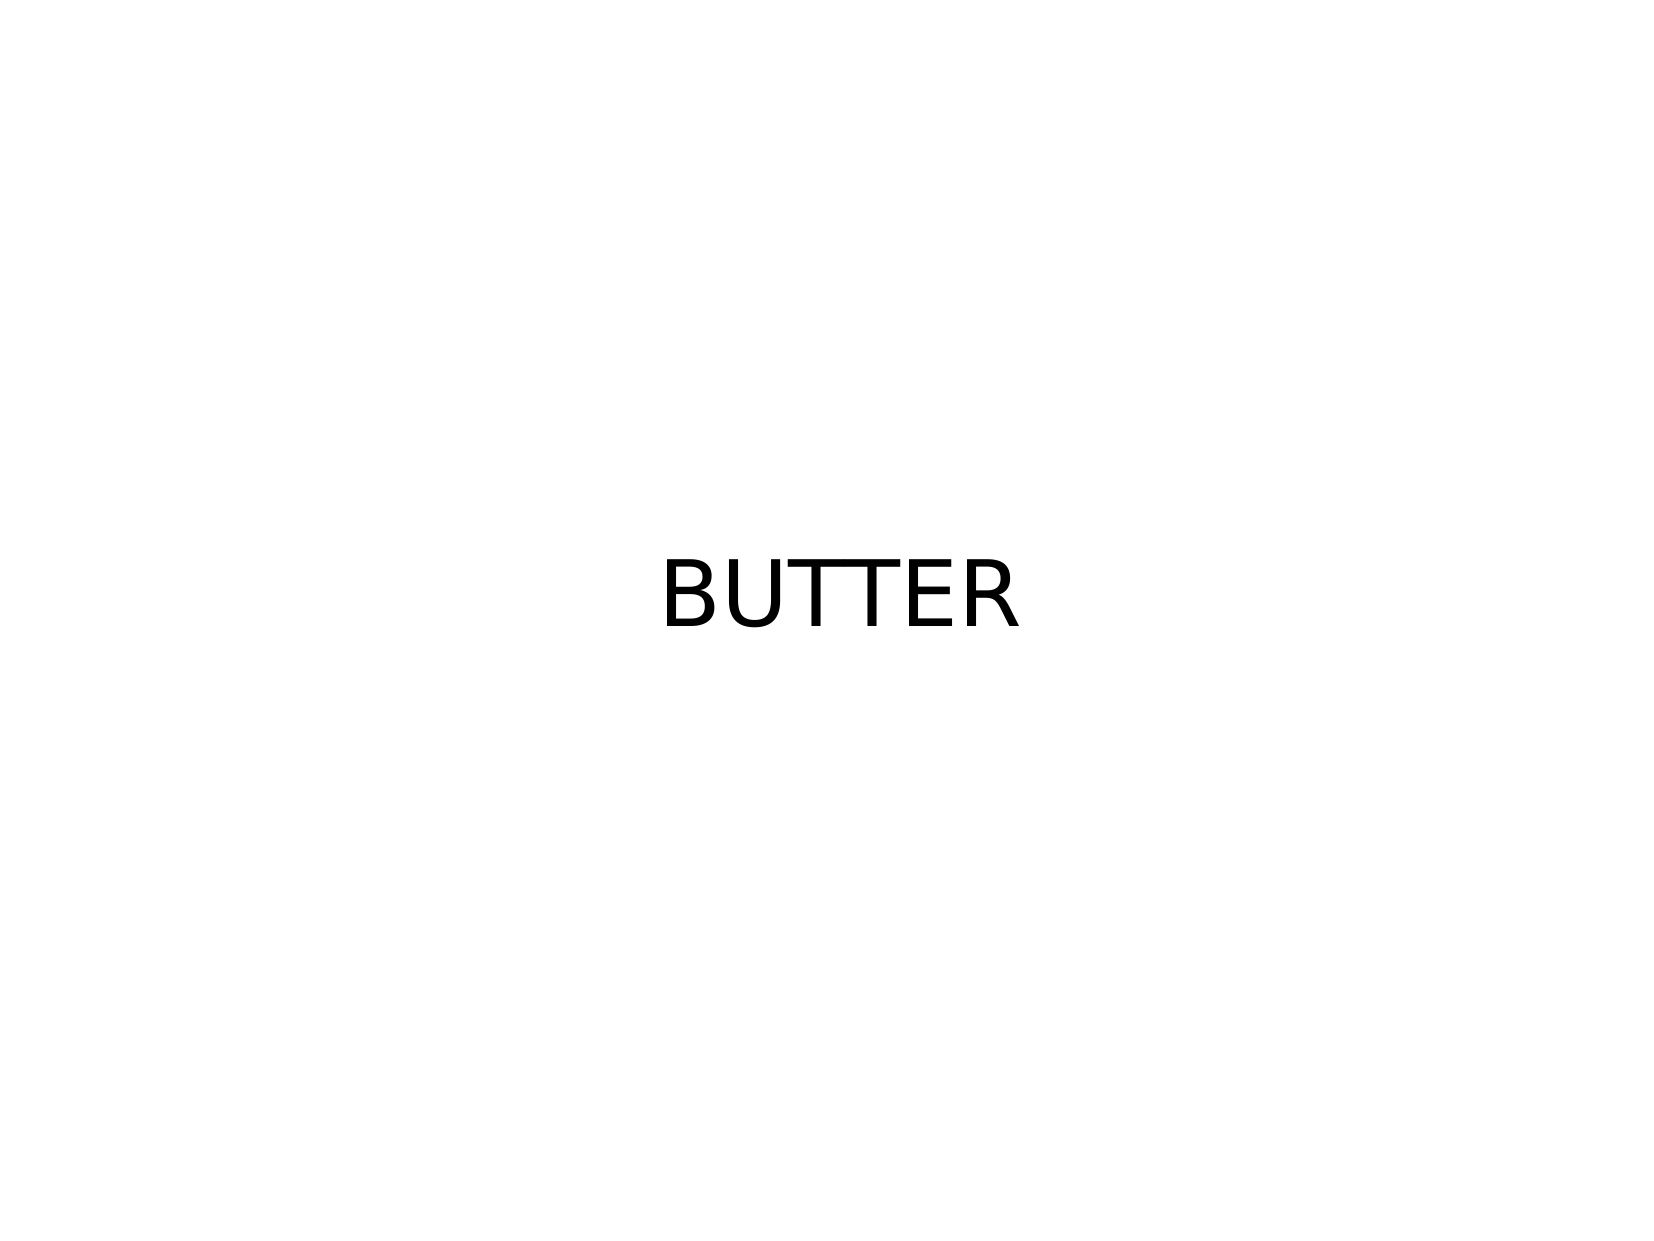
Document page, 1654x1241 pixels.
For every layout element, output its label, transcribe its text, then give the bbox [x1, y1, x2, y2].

subtitle BUTTER [82, 290, 1565, 1109]
